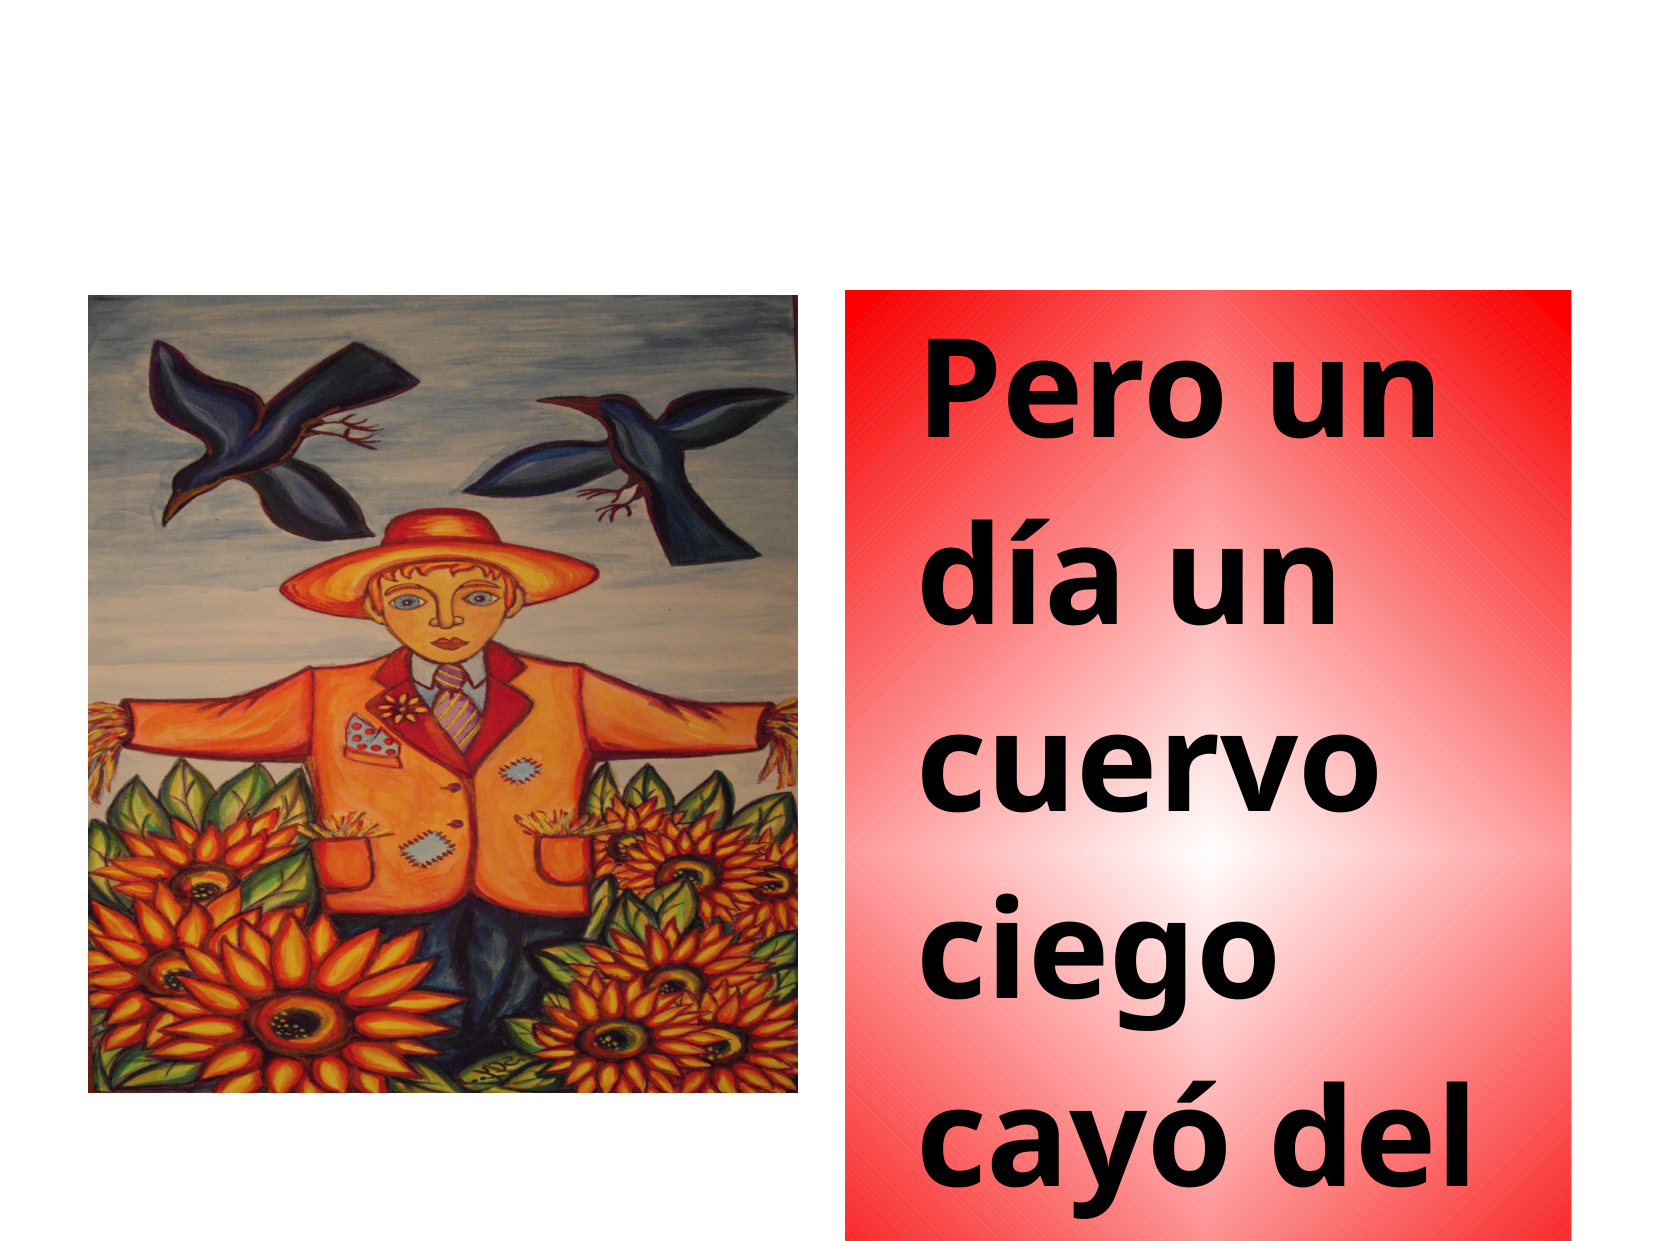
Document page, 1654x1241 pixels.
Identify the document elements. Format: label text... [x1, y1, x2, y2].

picture [88, 295, 798, 1093]
list Pero un día un cuervo ciego cayó del cielo. [845, 290, 1572, 1094]
